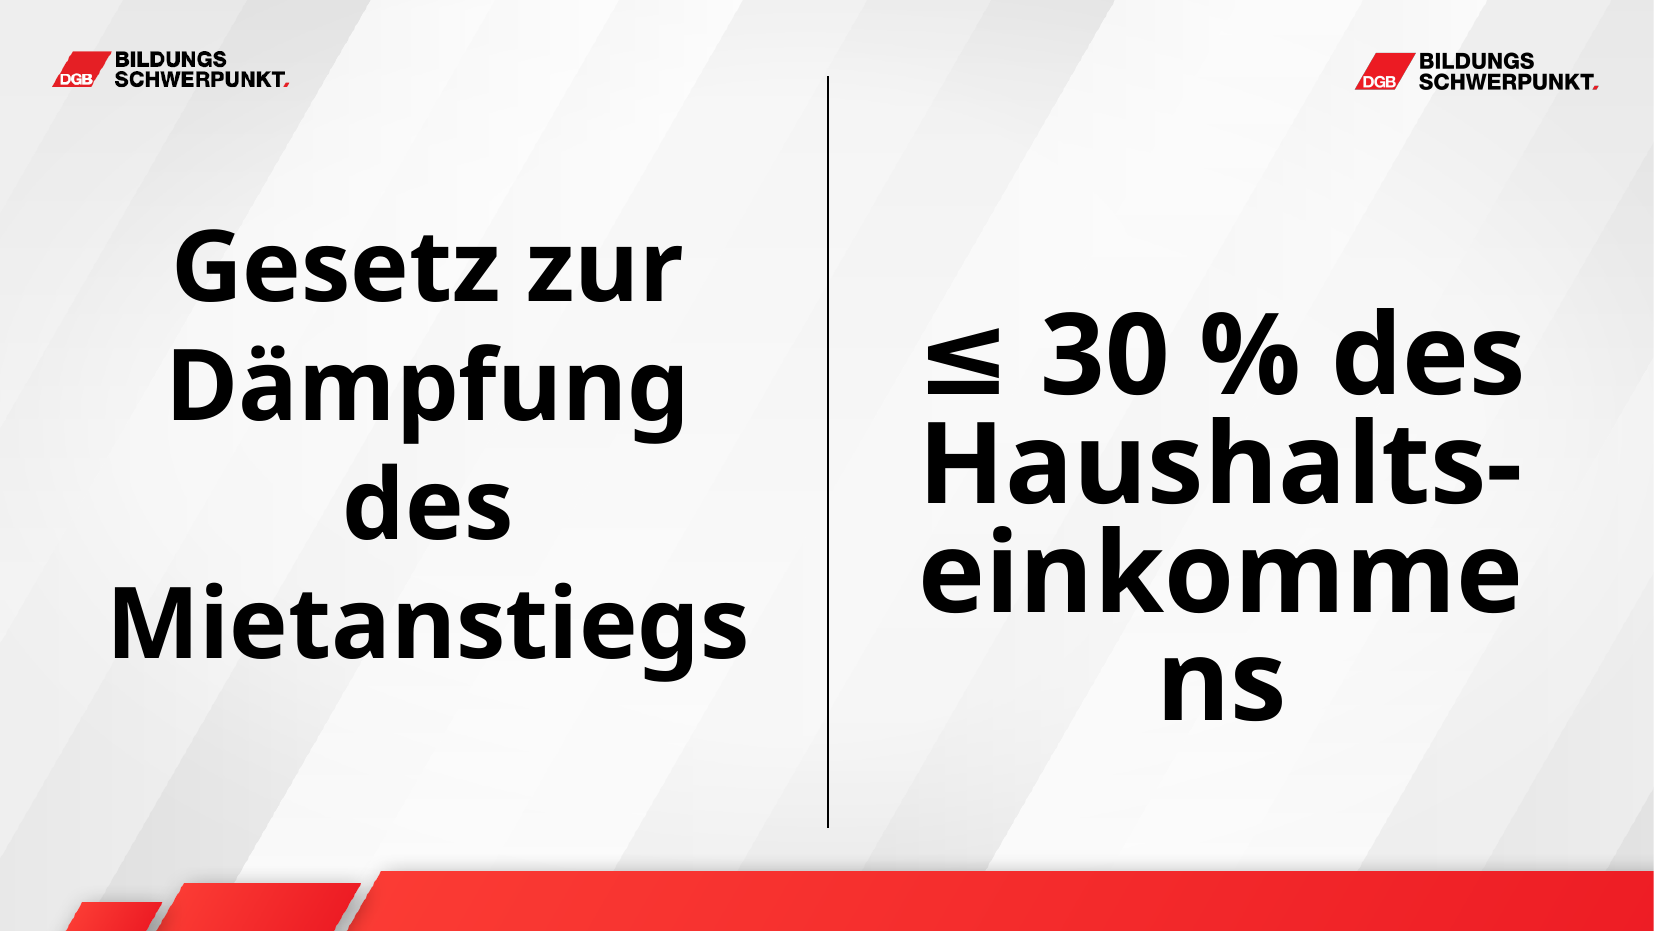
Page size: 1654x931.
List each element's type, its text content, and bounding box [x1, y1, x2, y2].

list Gesetz zur Dämpfung des Mietanstiegs [92, 202, 764, 763]
picture [1354, 52, 1599, 90]
text_box ≤ 30 % des Haushalts-einkommens [885, 307, 1557, 744]
